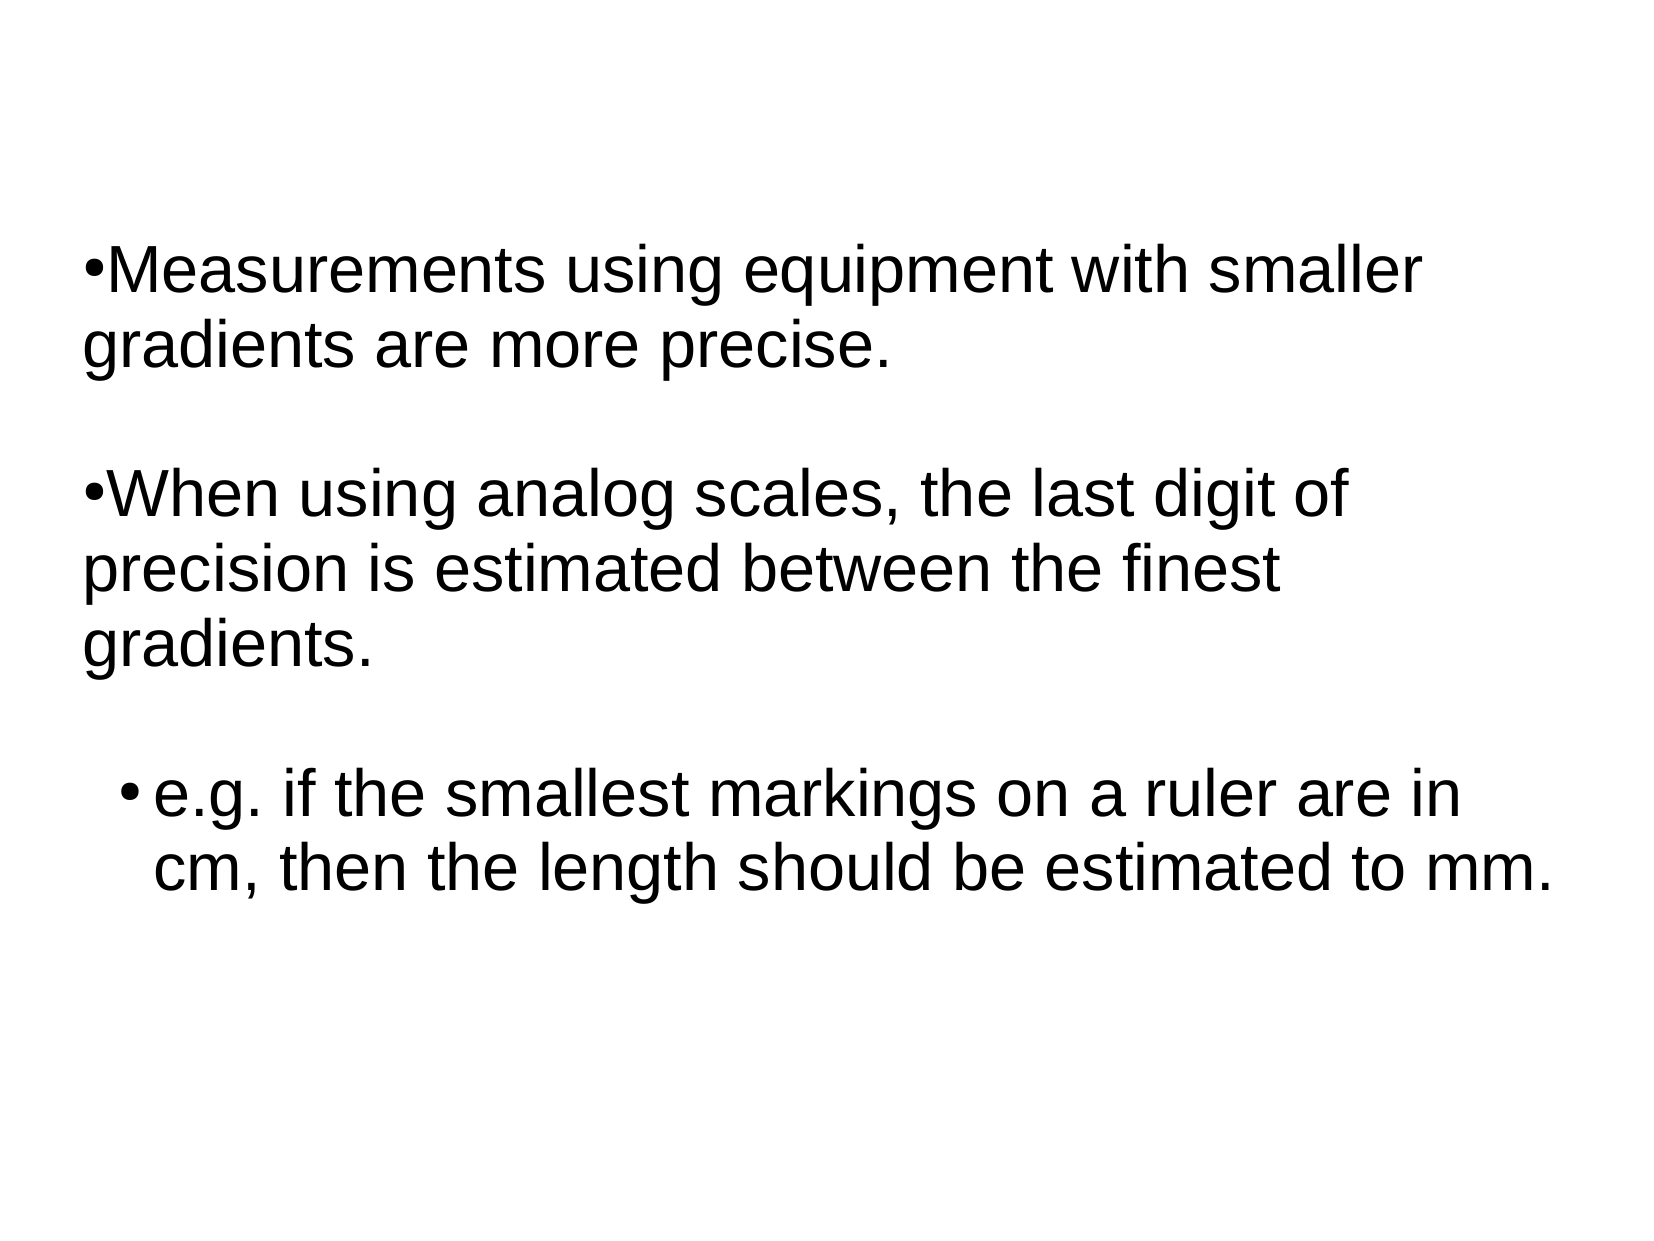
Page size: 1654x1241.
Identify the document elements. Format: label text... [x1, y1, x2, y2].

subtitle Measurements using equipment with smaller gradients are more precise. When using analog scales, the last digit of precision is estimated between the finest gradients. e.g. if the smallest markings on a ruler are in cm, then the length should be estimated to mm. [82, 49, 1571, 1163]
